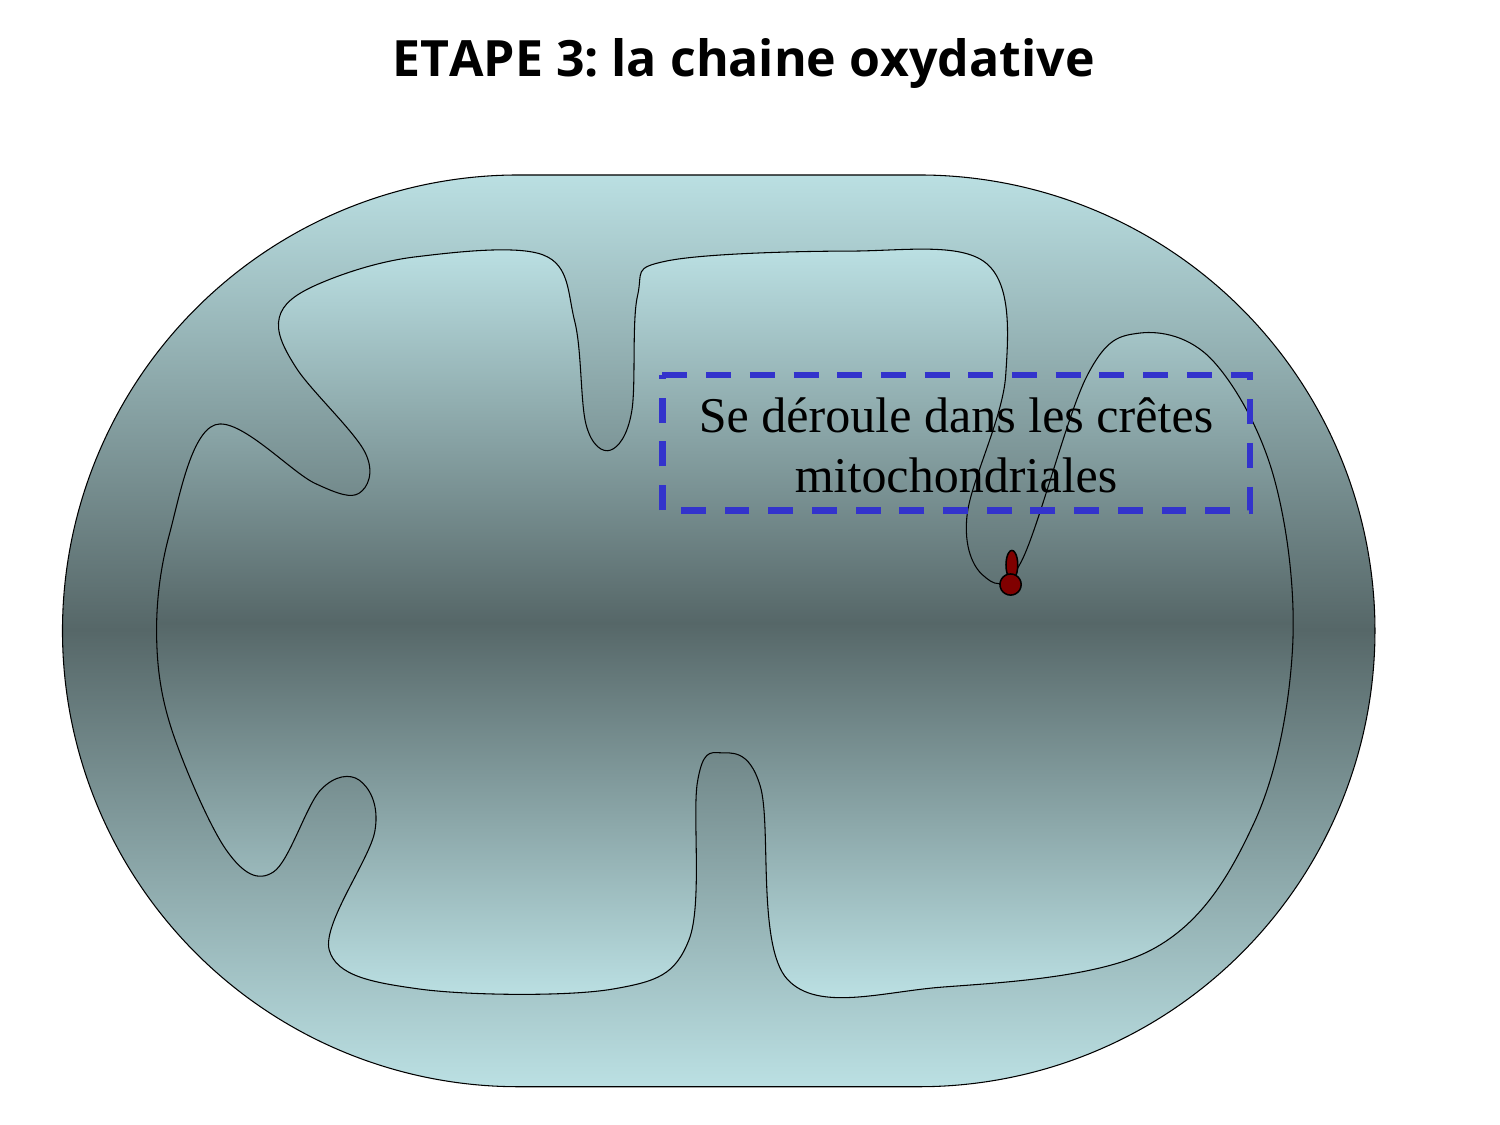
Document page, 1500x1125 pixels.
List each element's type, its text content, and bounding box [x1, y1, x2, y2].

text_box Se déroule dans les crêtes mitochondriales [662, 374, 1251, 511]
title ETAPE 3: la chaine oxydative [49, 0, 1438, 113]
text_box [62, 174, 1375, 1087]
